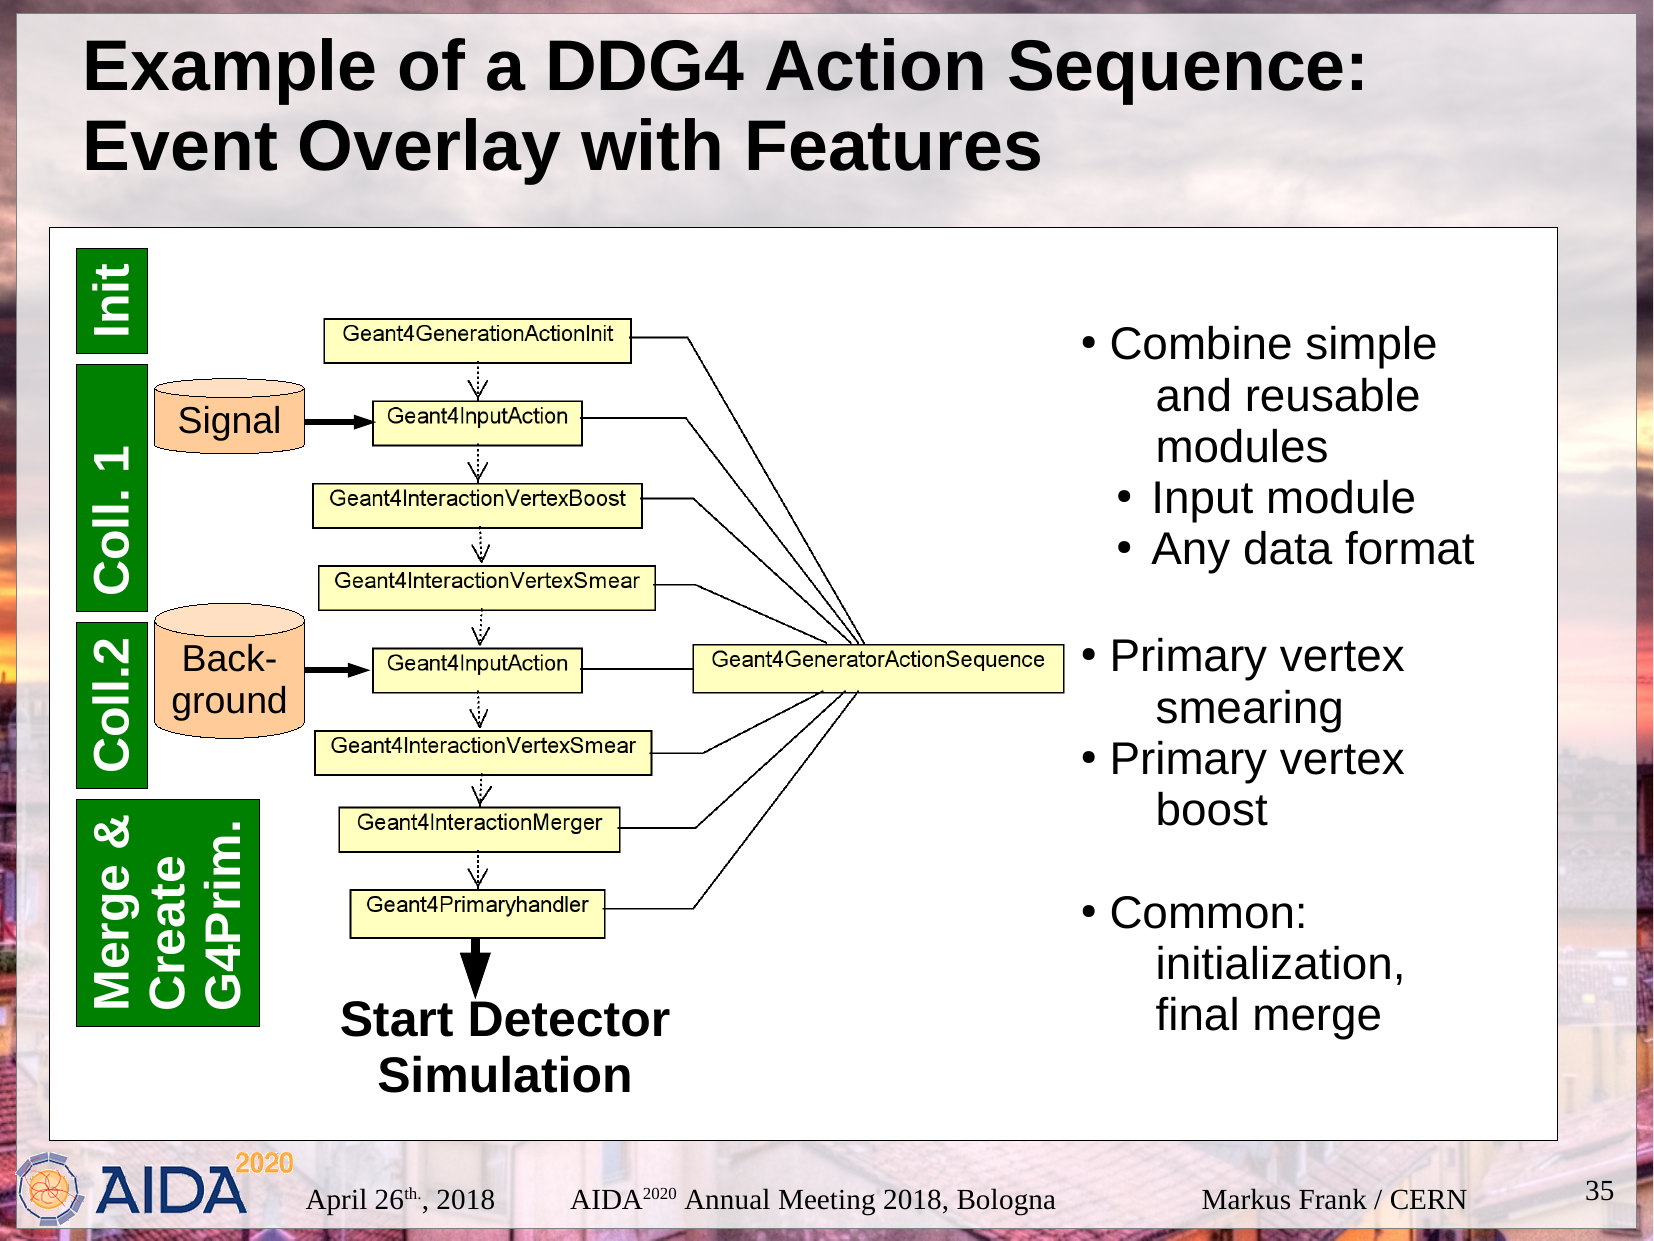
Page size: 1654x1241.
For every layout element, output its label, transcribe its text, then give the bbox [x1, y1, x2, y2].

text_box Coll.2 [76, 622, 148, 789]
title Example of a DDG4 Action Sequence: Event Overlay with Features [82, 19, 1535, 191]
text_box Init [76, 248, 148, 354]
text_box [49, 227, 1558, 1141]
picture [0, 0, 1654, 1241]
text_box Signal [154, 389, 305, 454]
text_box Coll. 1 [76, 364, 148, 612]
text_box Back- ground [154, 622, 305, 739]
subtitle Combine simple and reusable modules Input module Any data format Primary vertex smearing Primary vertex boost Common: initialization, final merge [1080, 221, 1545, 1138]
text_box Start Detector Simulation [324, 984, 686, 1112]
text_box Merge & Create G4Prim. [76, 799, 260, 1027]
